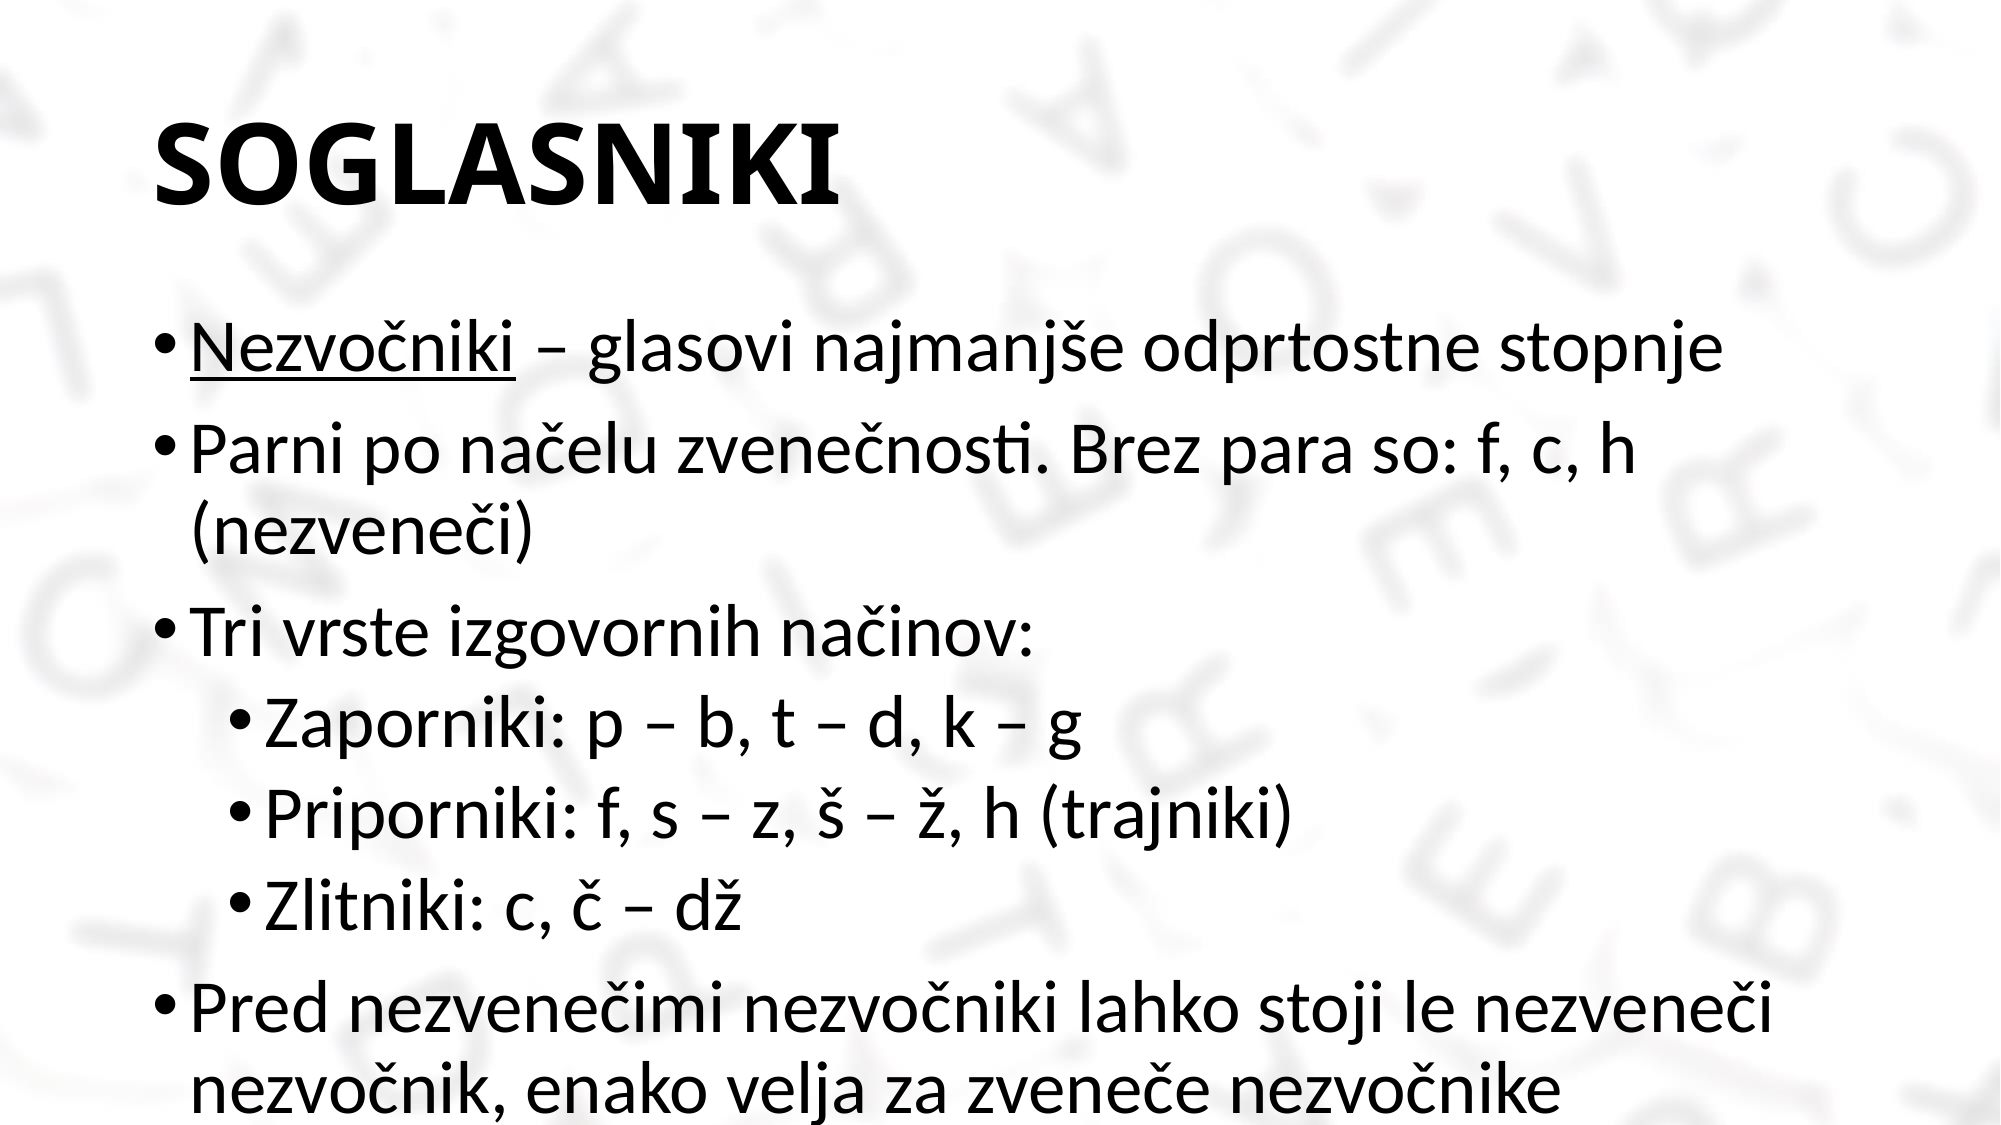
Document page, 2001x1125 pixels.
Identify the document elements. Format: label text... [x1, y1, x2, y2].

picture [0, 0, 2001, 1125]
list Nezvočniki – glasovi najmanjše odprtostne stopnje Parni po načelu zvenečnosti. Brez para so: f, c, h (nezveneči) Tri vrste izgovornih načinov: Zaporniki: p – b, t – d, k – g Priporniki: f, s – z, š – ž, h (trajniki) Zlitniki: c, č – dž Pred nezvenečimi nezvočniki lahko stoji le nezveneči nezvočnik, enako velja za zveneče nezvočnike [137, 299, 1863, 1014]
title SOGLASNIKI [137, 59, 1863, 278]
